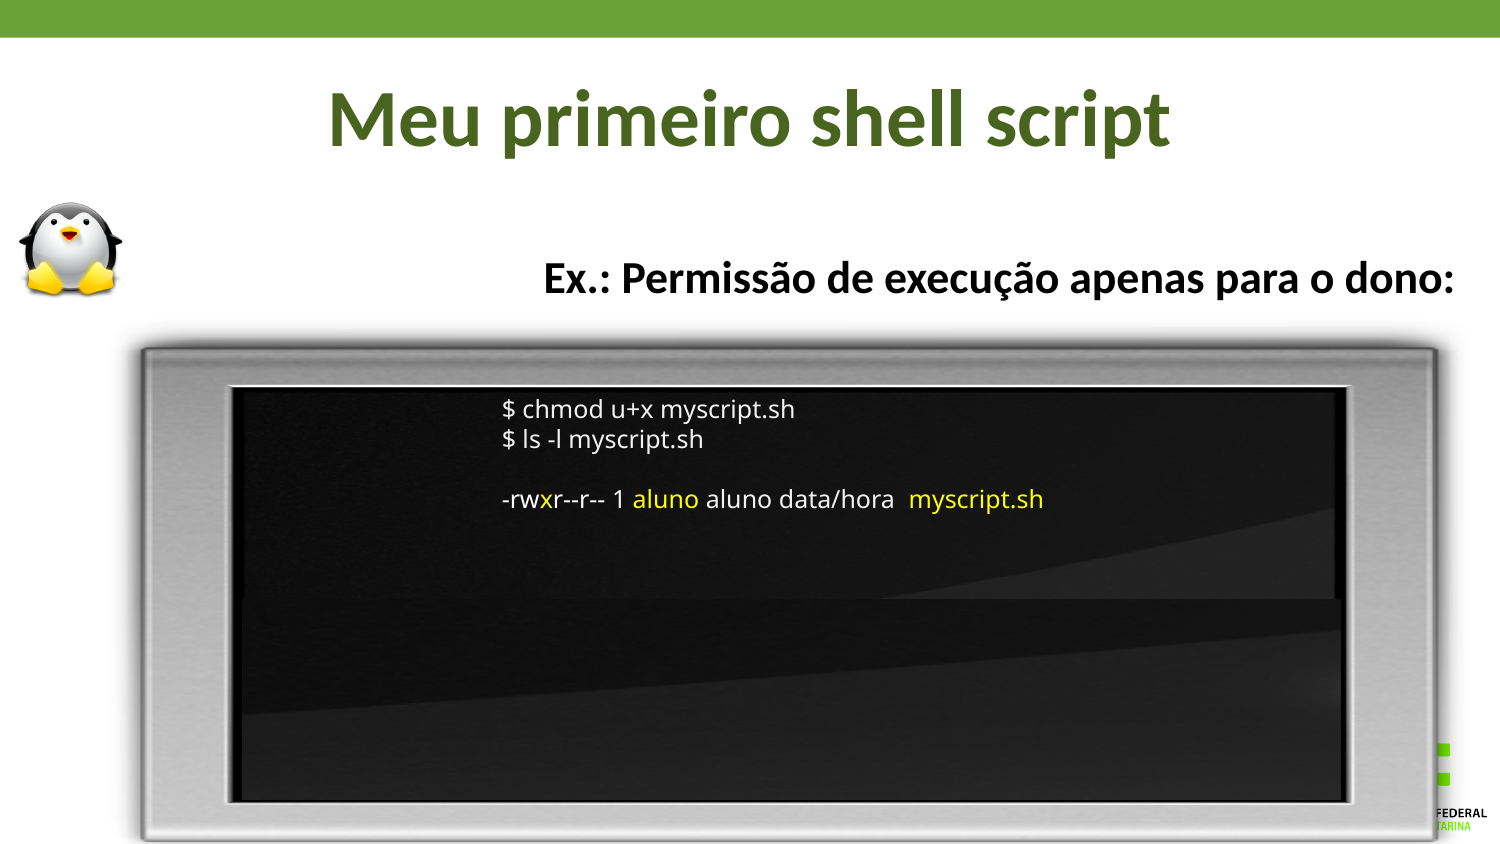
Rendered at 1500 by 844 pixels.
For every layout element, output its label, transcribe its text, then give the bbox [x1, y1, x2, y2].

list Ex.: Permissão de execução apenas para o dono: [64, 207, 1471, 765]
title Meu primeiro shell script [75, 43, 1425, 185]
picture [76, 280, 1500, 844]
picture [17, 198, 124, 304]
text_box $ chmod u+x myscript.sh $ ls -l myscript.sh -rwxr--r-- 1 aluno aluno data/hora myscript.sh [487, 386, 1060, 521]
